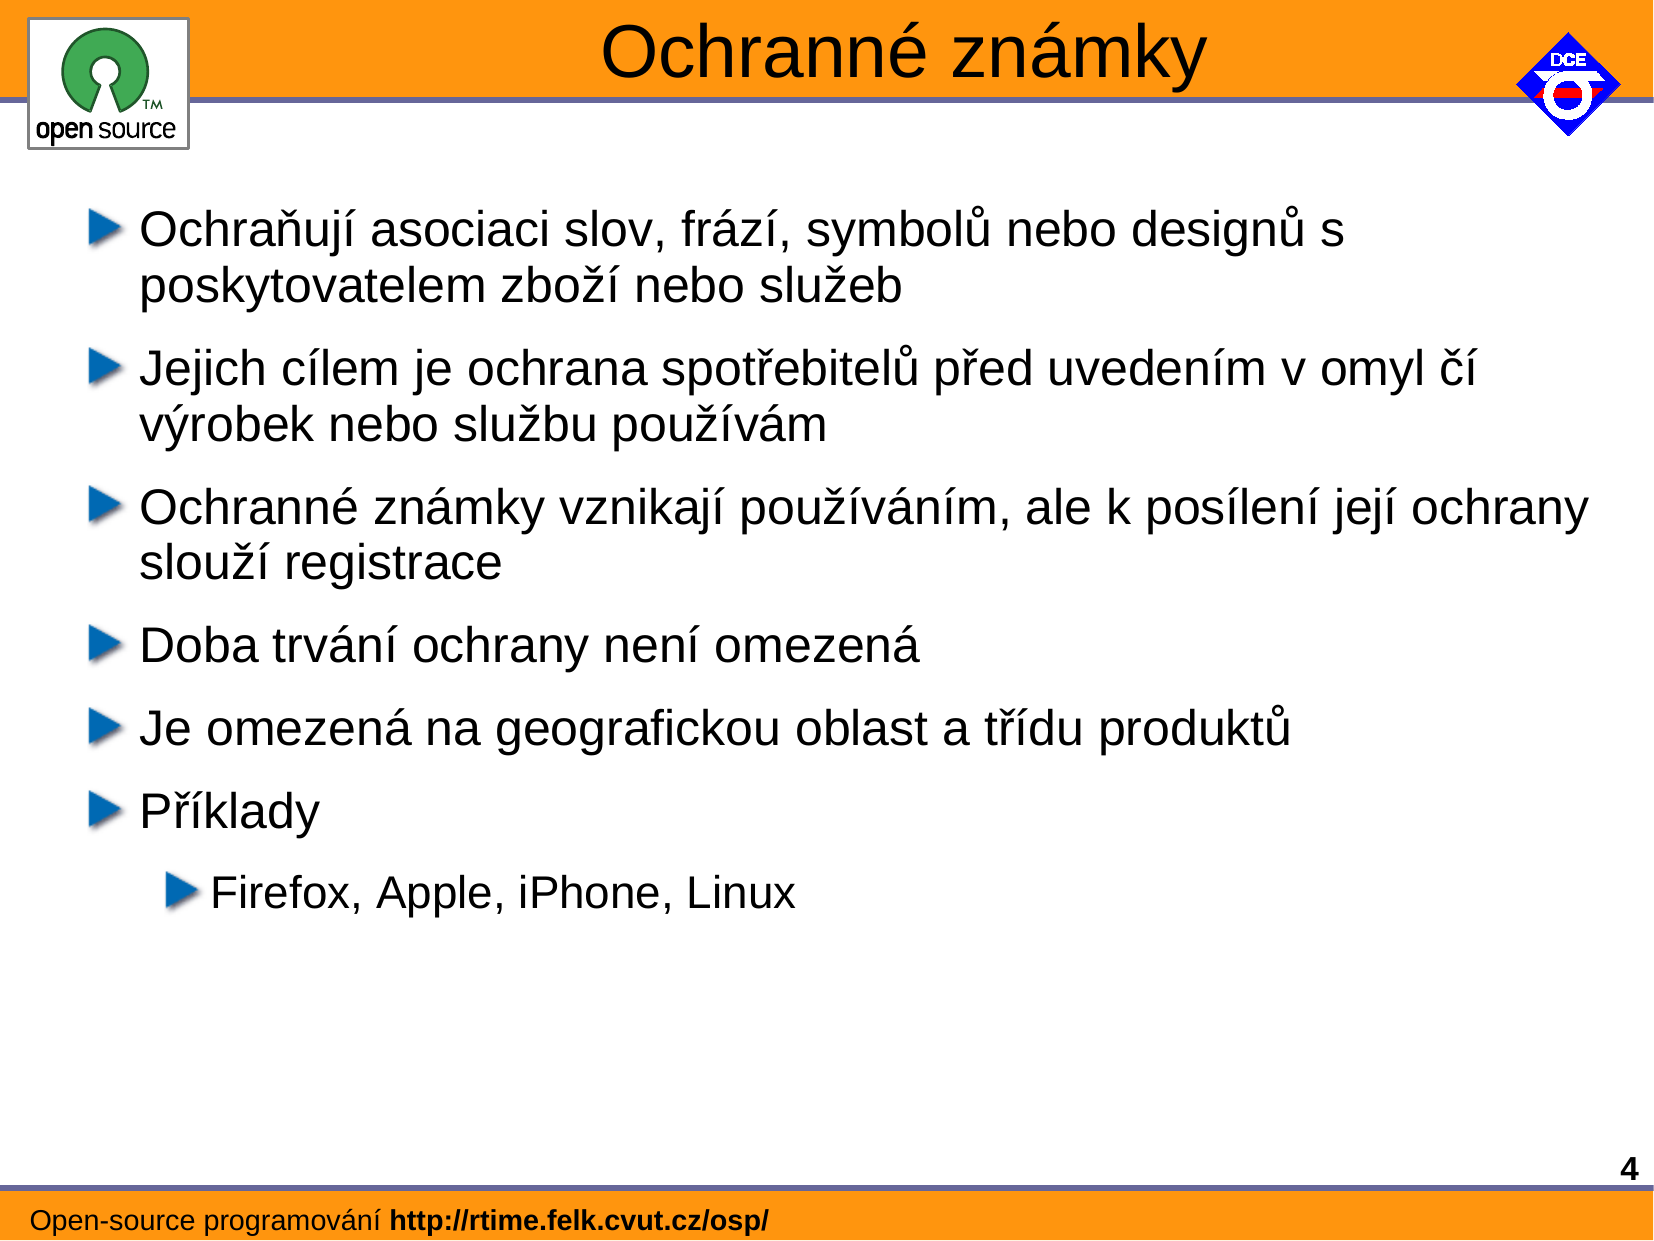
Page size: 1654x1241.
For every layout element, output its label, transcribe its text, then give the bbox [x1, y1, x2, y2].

list Ochraňují asociaci slov, frází, symbolů nebo designů s poskytovatelem zboží nebo služeb Jejich cílem je ochrana spotřebitelů před uvedením v omyl čí výrobek nebo službu používám Ochranné známky vznikají používáním, ale k posílení její ochrany slouží registrace Doba trvání ochrany není omezená Je omezená na geografickou oblast a třídu produktů Příklady Firefox, Apple, iPhone, Linux [68, 201, 1592, 1118]
title Ochranné známky [178, 4, 1631, 98]
